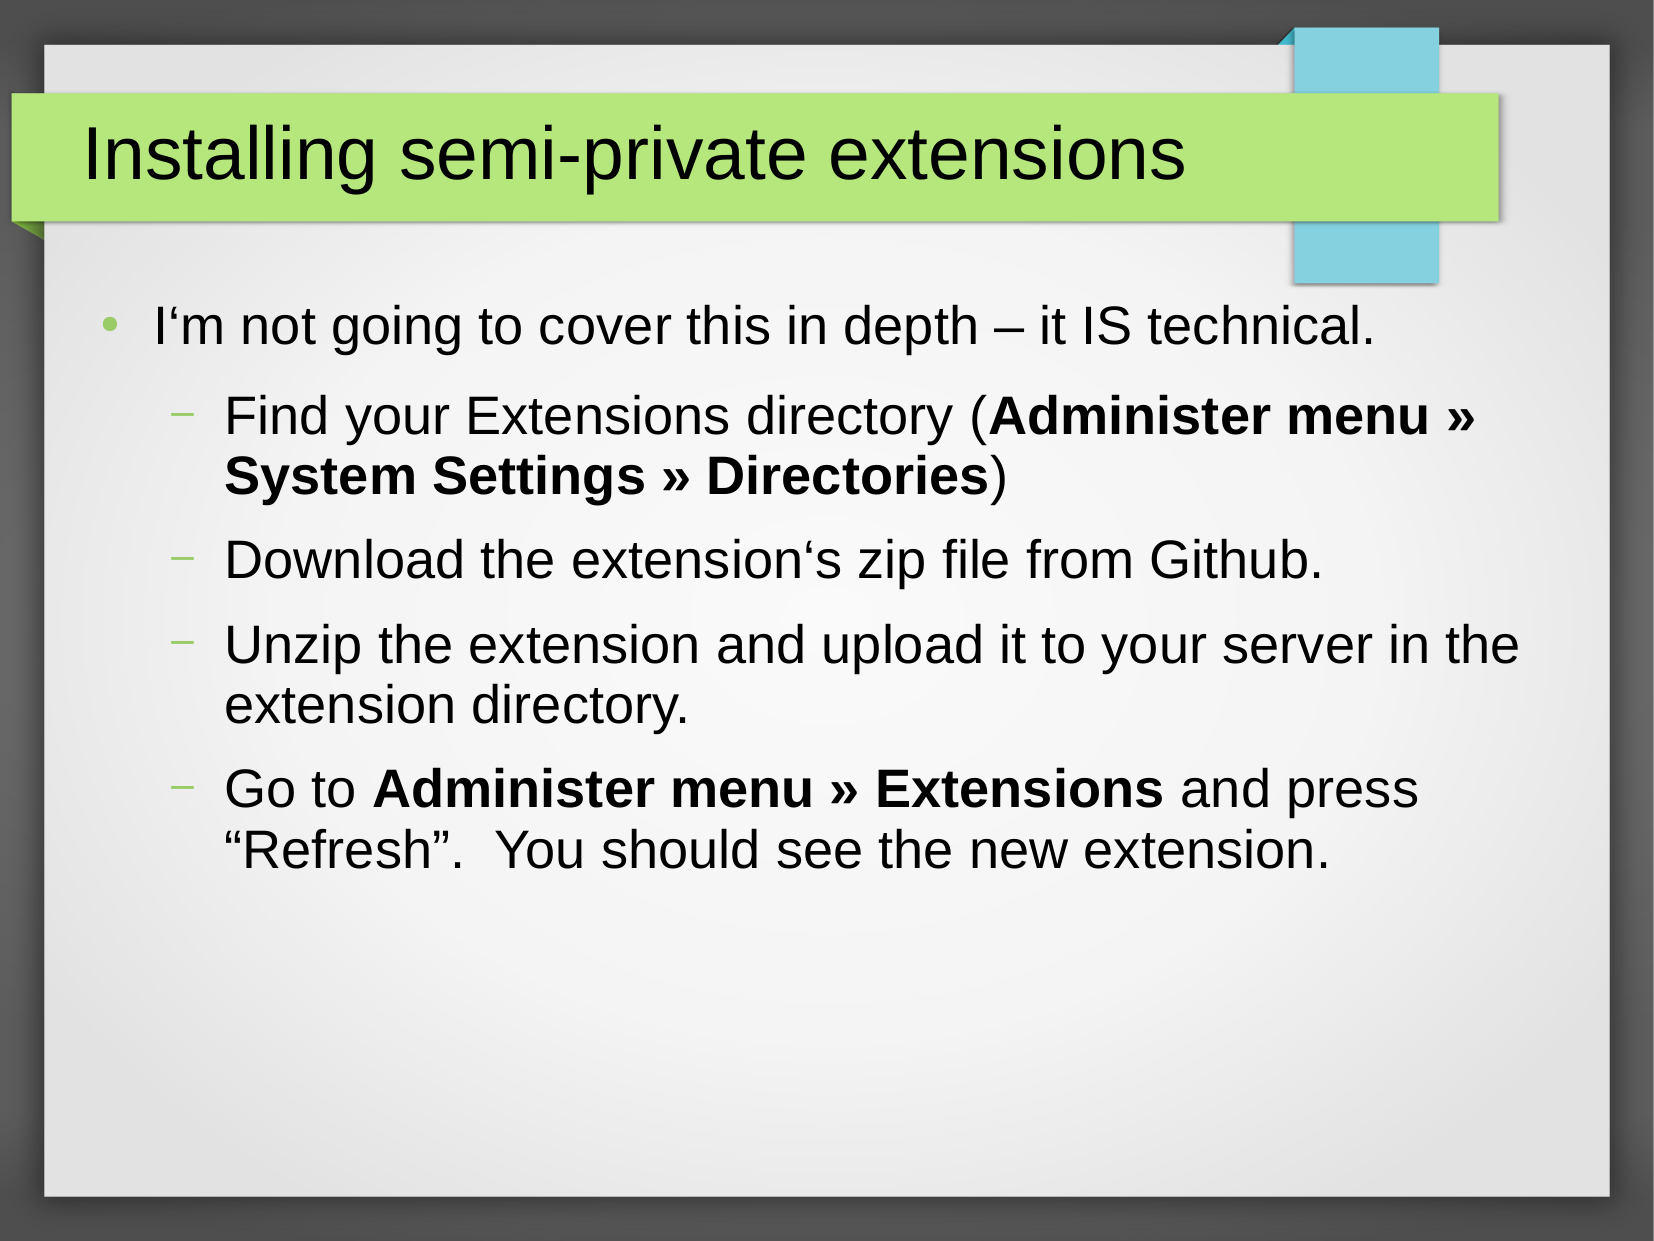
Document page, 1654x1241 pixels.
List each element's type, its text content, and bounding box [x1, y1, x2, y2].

picture [0, 0, 1654, 1241]
list I‘m not going to cover this in depth – it IS technical. Find your Extensions directory (Administer menu » System Settings » Directories) Download the extension‘s zip file from Github. Unzip the extension and upload it to your server in the extension directory. Go to Administer menu » Extensions and press “Refresh”. You should see the new extension. [82, 295, 1571, 1015]
title Installing semi-private extensions [82, 94, 1264, 213]
